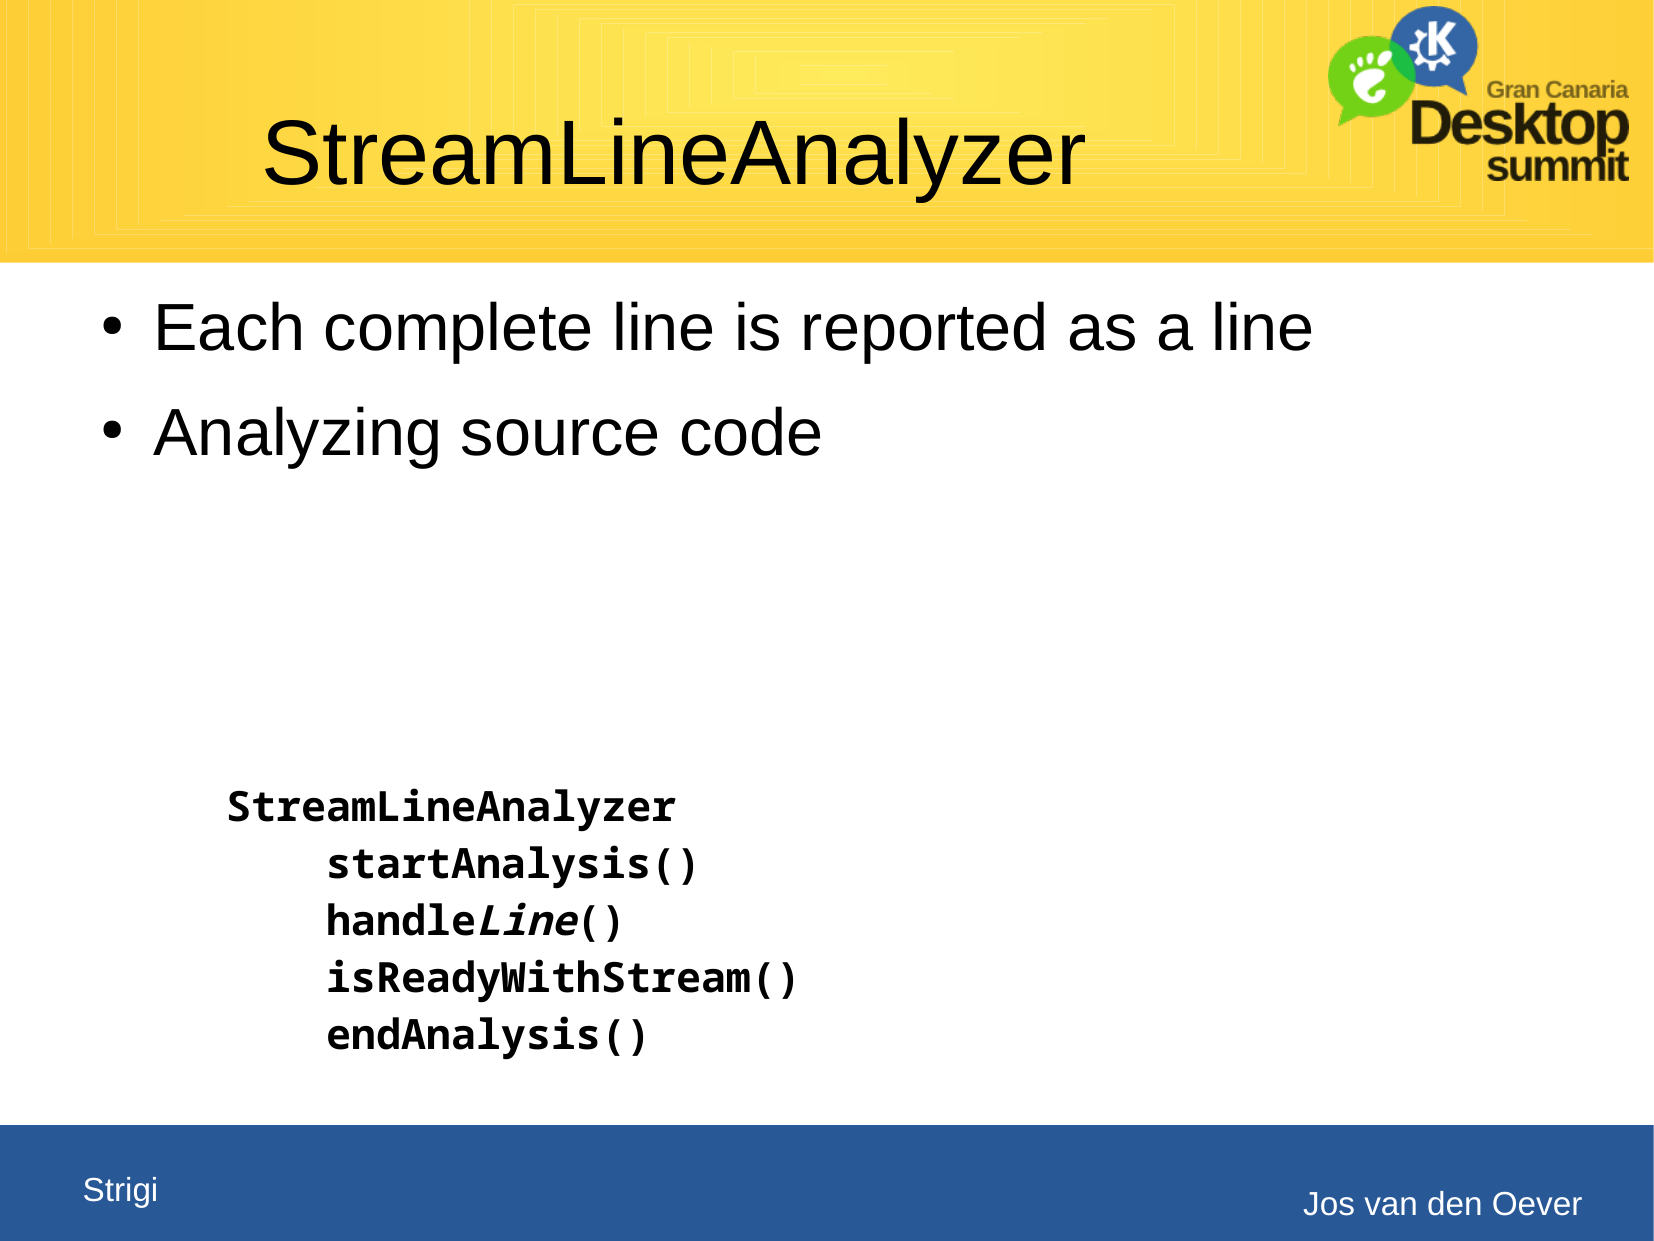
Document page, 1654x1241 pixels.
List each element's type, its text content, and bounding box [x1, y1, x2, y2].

text_box StreamLineAnalyzer startAnalysis() handleLine() isReadyWithStream() endAnalysis() [211, 712, 1088, 1201]
picture [1328, 6, 1629, 181]
title StreamLineAnalyzer [37, 49, 1313, 257]
list Each complete line is reported as a line Analyzing source code [82, 290, 1571, 1109]
